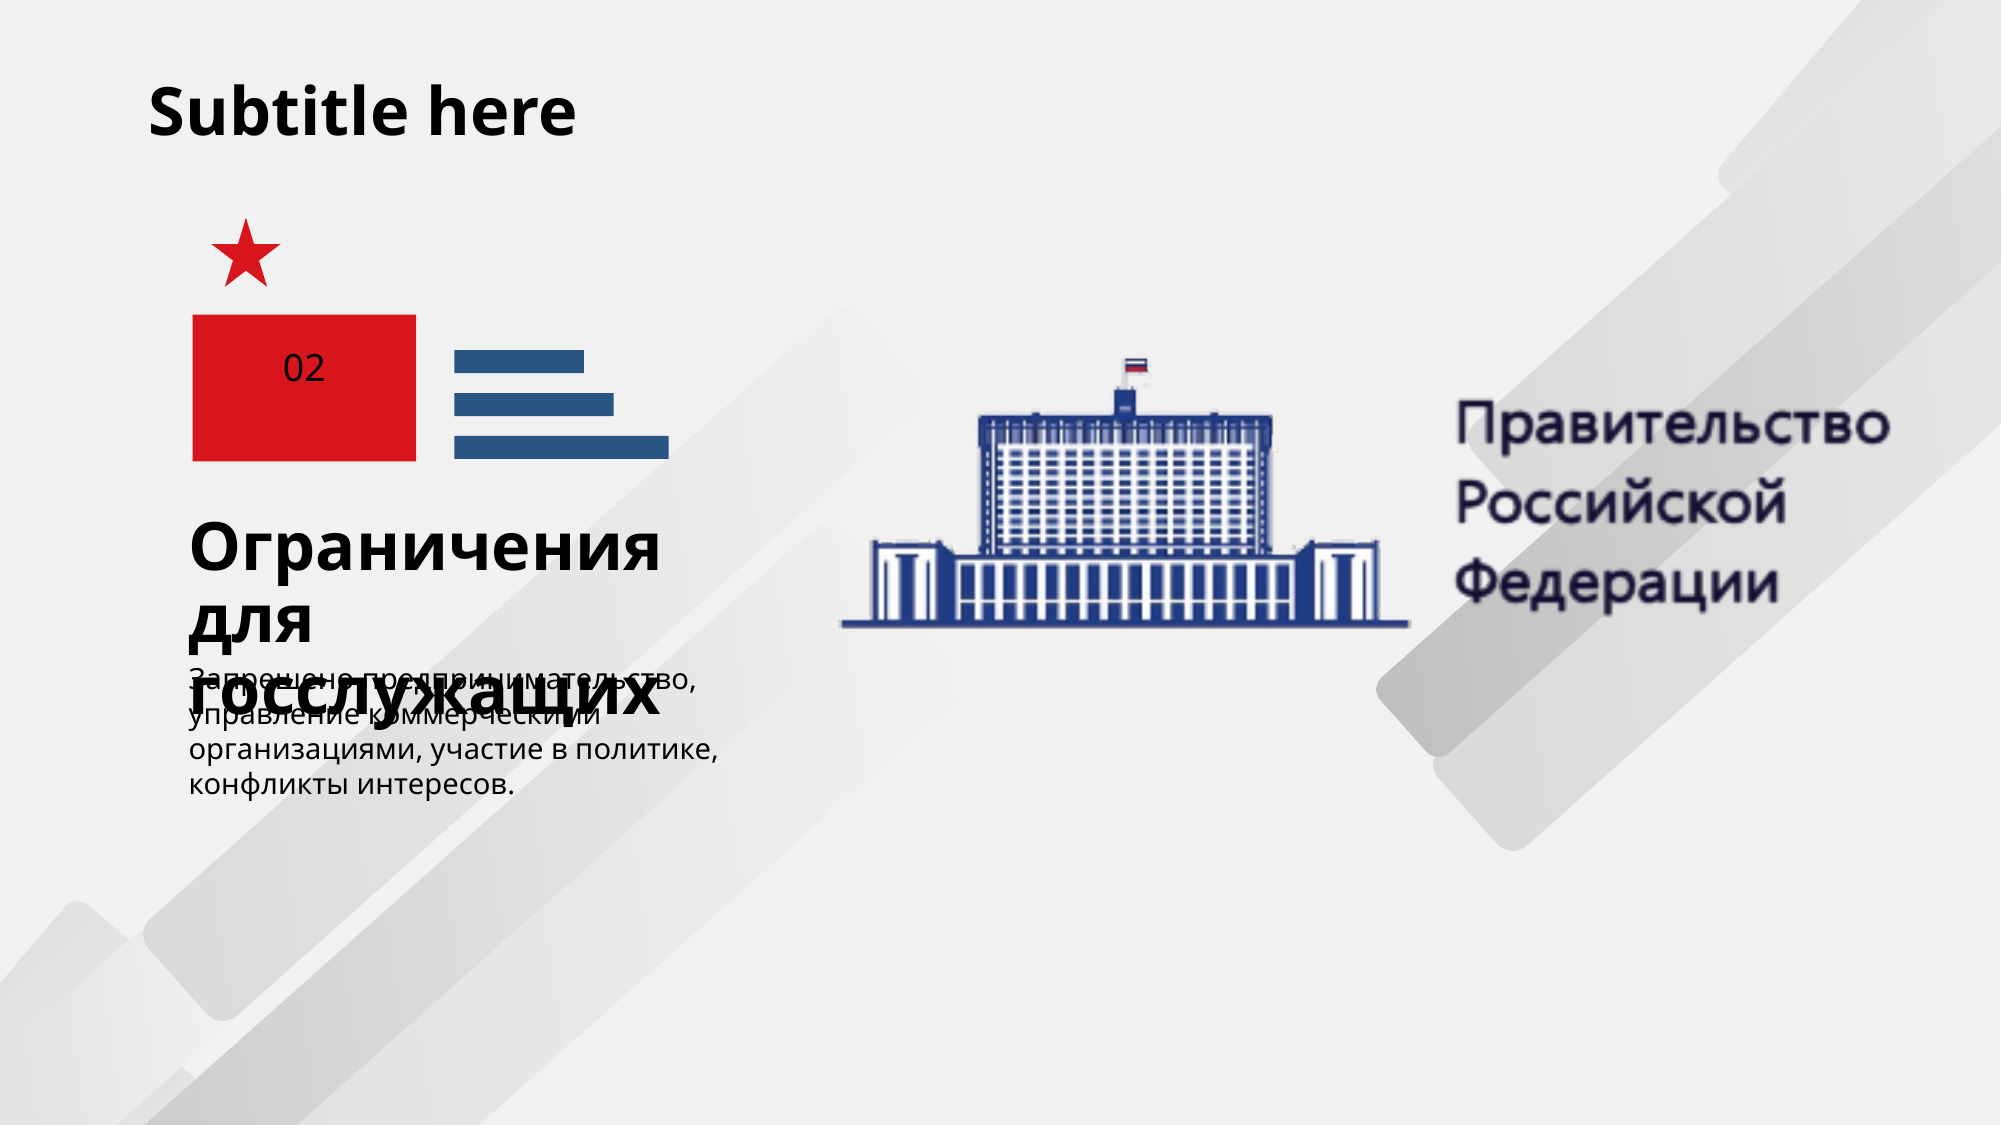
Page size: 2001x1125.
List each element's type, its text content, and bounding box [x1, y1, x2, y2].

text_box Ограничения для госслужащих [173, 505, 799, 653]
text_box [454, 350, 584, 374]
text_box Запрещено предпринимательство, управление коммерческими организациями, участие в политике, конфликты интересов. [173, 653, 799, 808]
text_box [211, 217, 281, 287]
text_box [192, 314, 417, 462]
text_box [454, 393, 614, 417]
picture [837, 325, 1970, 666]
text_box 02 [268, 336, 341, 397]
text_box [454, 435, 669, 459]
